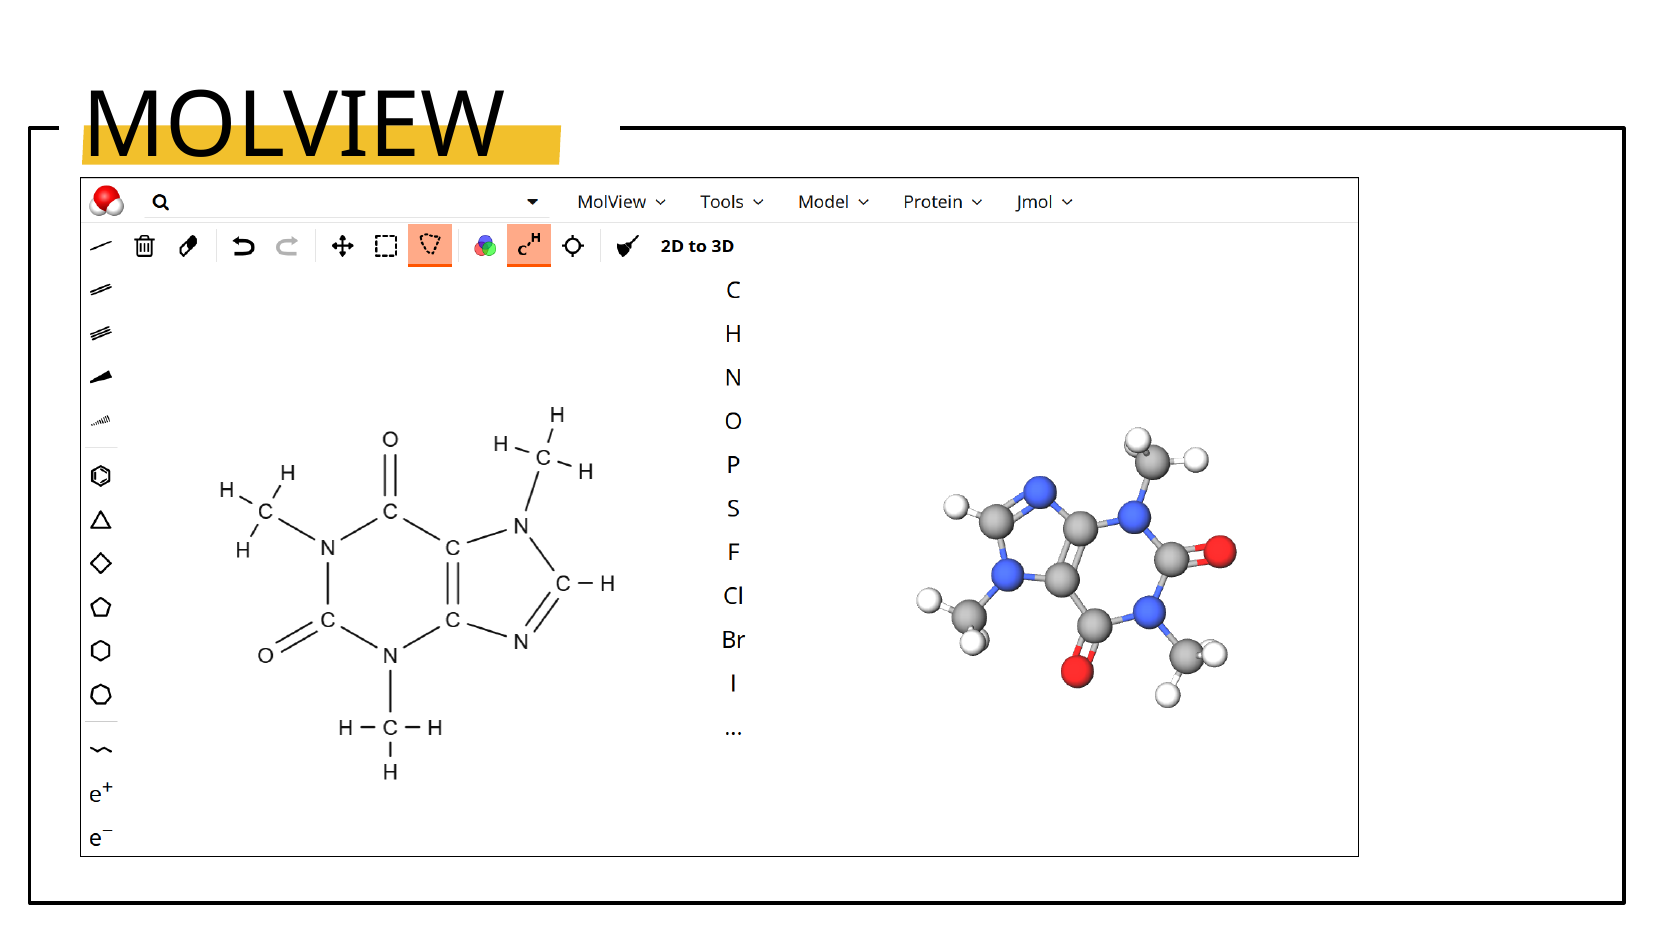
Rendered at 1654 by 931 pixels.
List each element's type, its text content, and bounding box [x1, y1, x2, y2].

title MOLVIEW [82, 42, 1571, 199]
picture [80, 177, 1359, 857]
